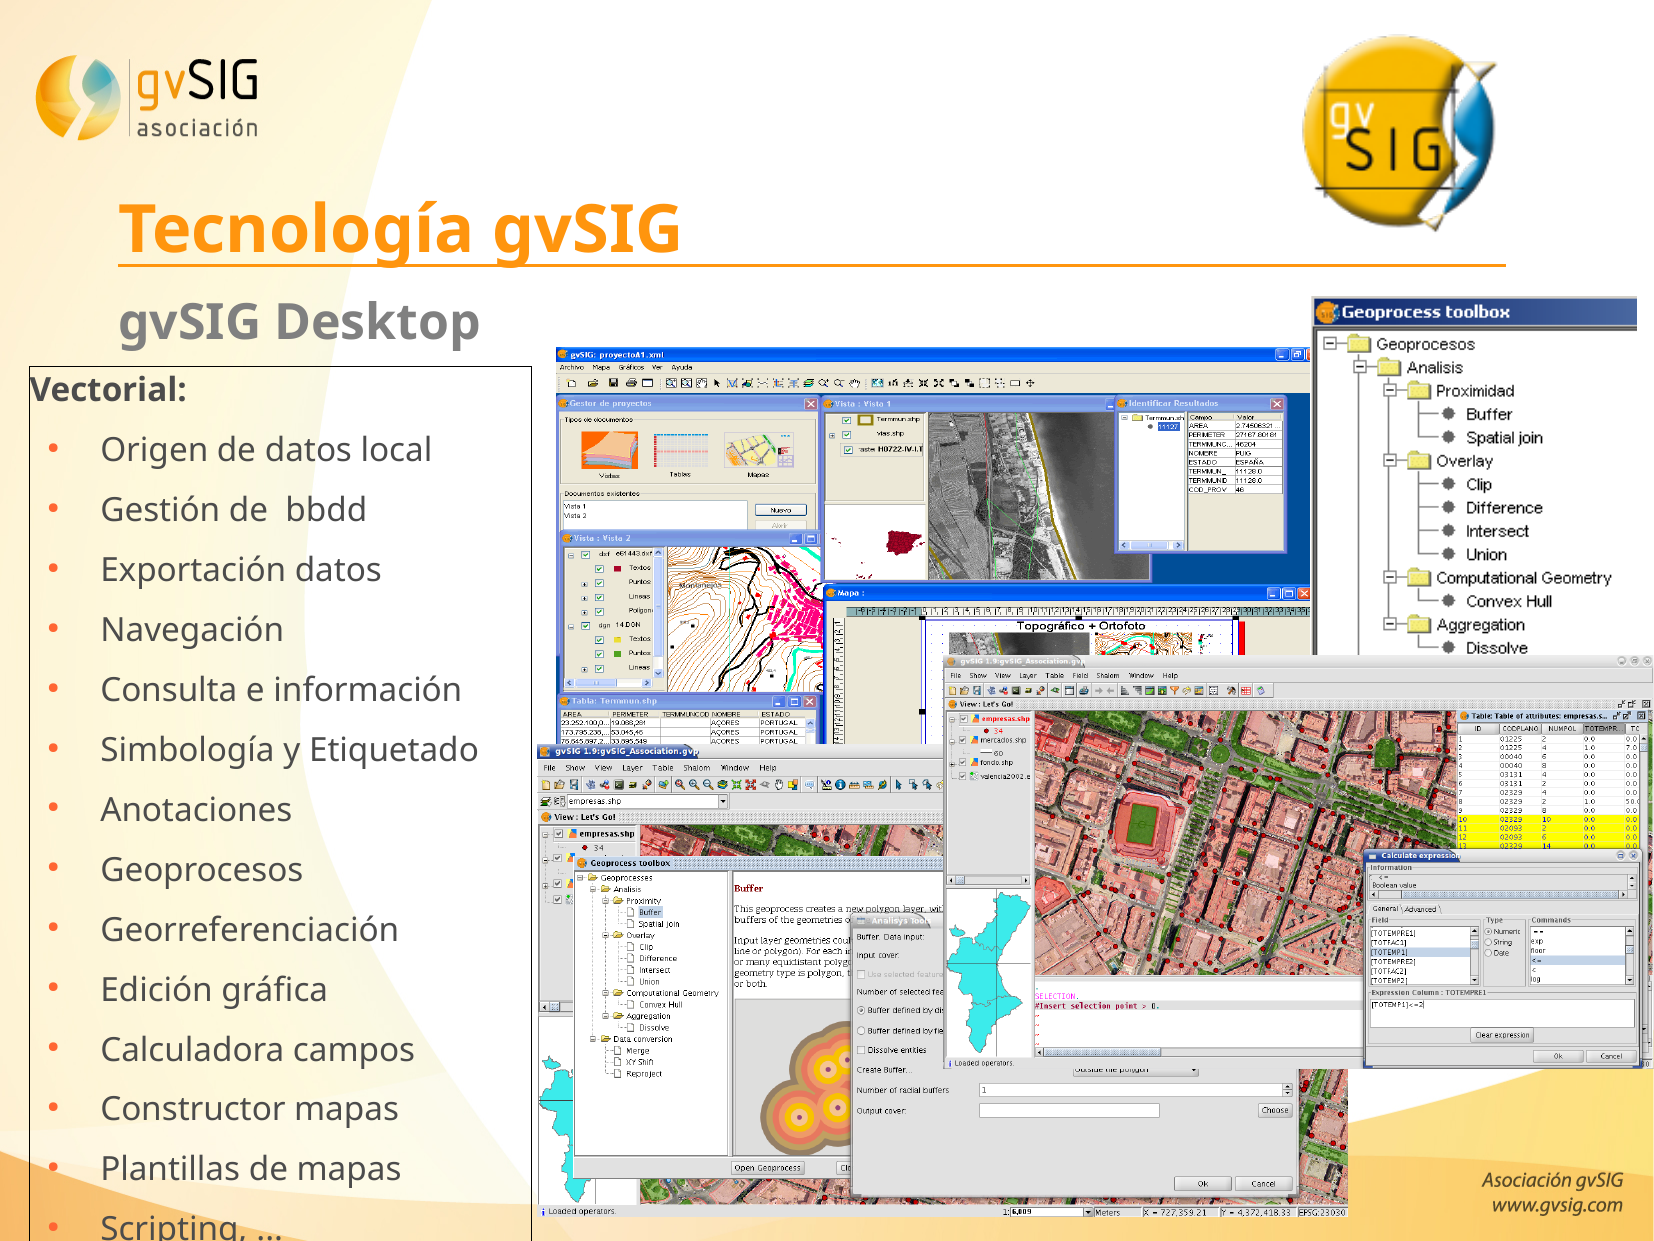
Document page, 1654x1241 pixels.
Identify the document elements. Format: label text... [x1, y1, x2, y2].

title gvSIG Desktop [118, 276, 857, 365]
picture [223, 1224, 233, 1238]
list Vectorial: Origen de datos local Gestión de bbdd Exportación datos Navegación Consulta e información Simbología y Etiquetado Anotaciones Geoprocesos Georreferenciación Edición gráfica Calculadora campos Constructor mapas Plantillas de mapas Scripting, ... [29, 366, 532, 1150]
title Tecnología gvSIG [118, 177, 1607, 276]
picture [30, 1150, 531, 1241]
picture [0, 0, 1654, 1241]
picture [162, 1224, 172, 1238]
